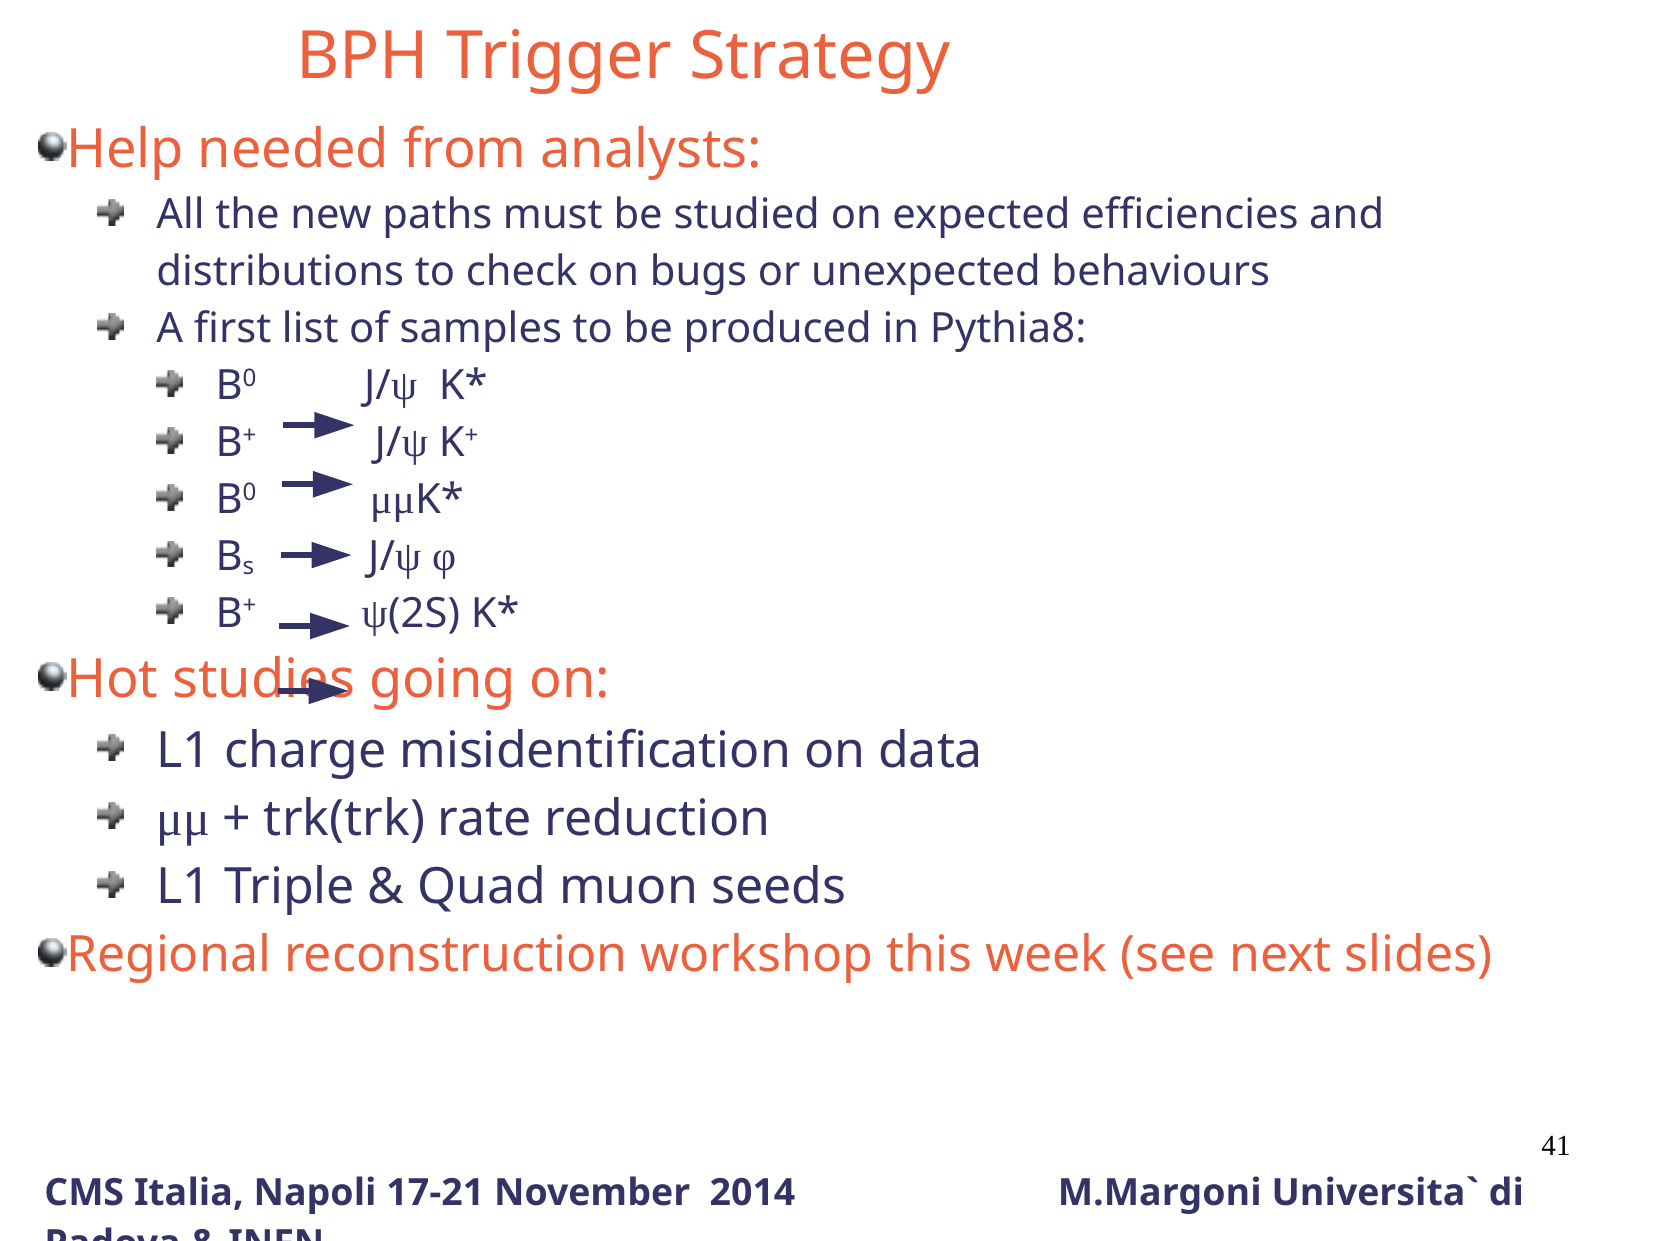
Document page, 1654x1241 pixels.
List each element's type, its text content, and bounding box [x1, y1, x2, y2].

text_box Help needed from analysts: All the new paths must be studied on expected efficiencies and distributions to check on bugs or unexpected behaviours A first list of samples to be produced in Pythia8: B0 J/ψ K* B+ J/ψ K+ B0 μμK* Bs J/ψ φ B+ ψ(2S) K* Hot studies going on: L1 charge misidentification on data μμ + trk(trk) rate reduction L1 Triple & Quad muon seeds Regional reconstruction workshop this week (see next slides) [23, 45, 1636, 1230]
text_box BPH Trigger Strategy [17, 0, 1654, 115]
